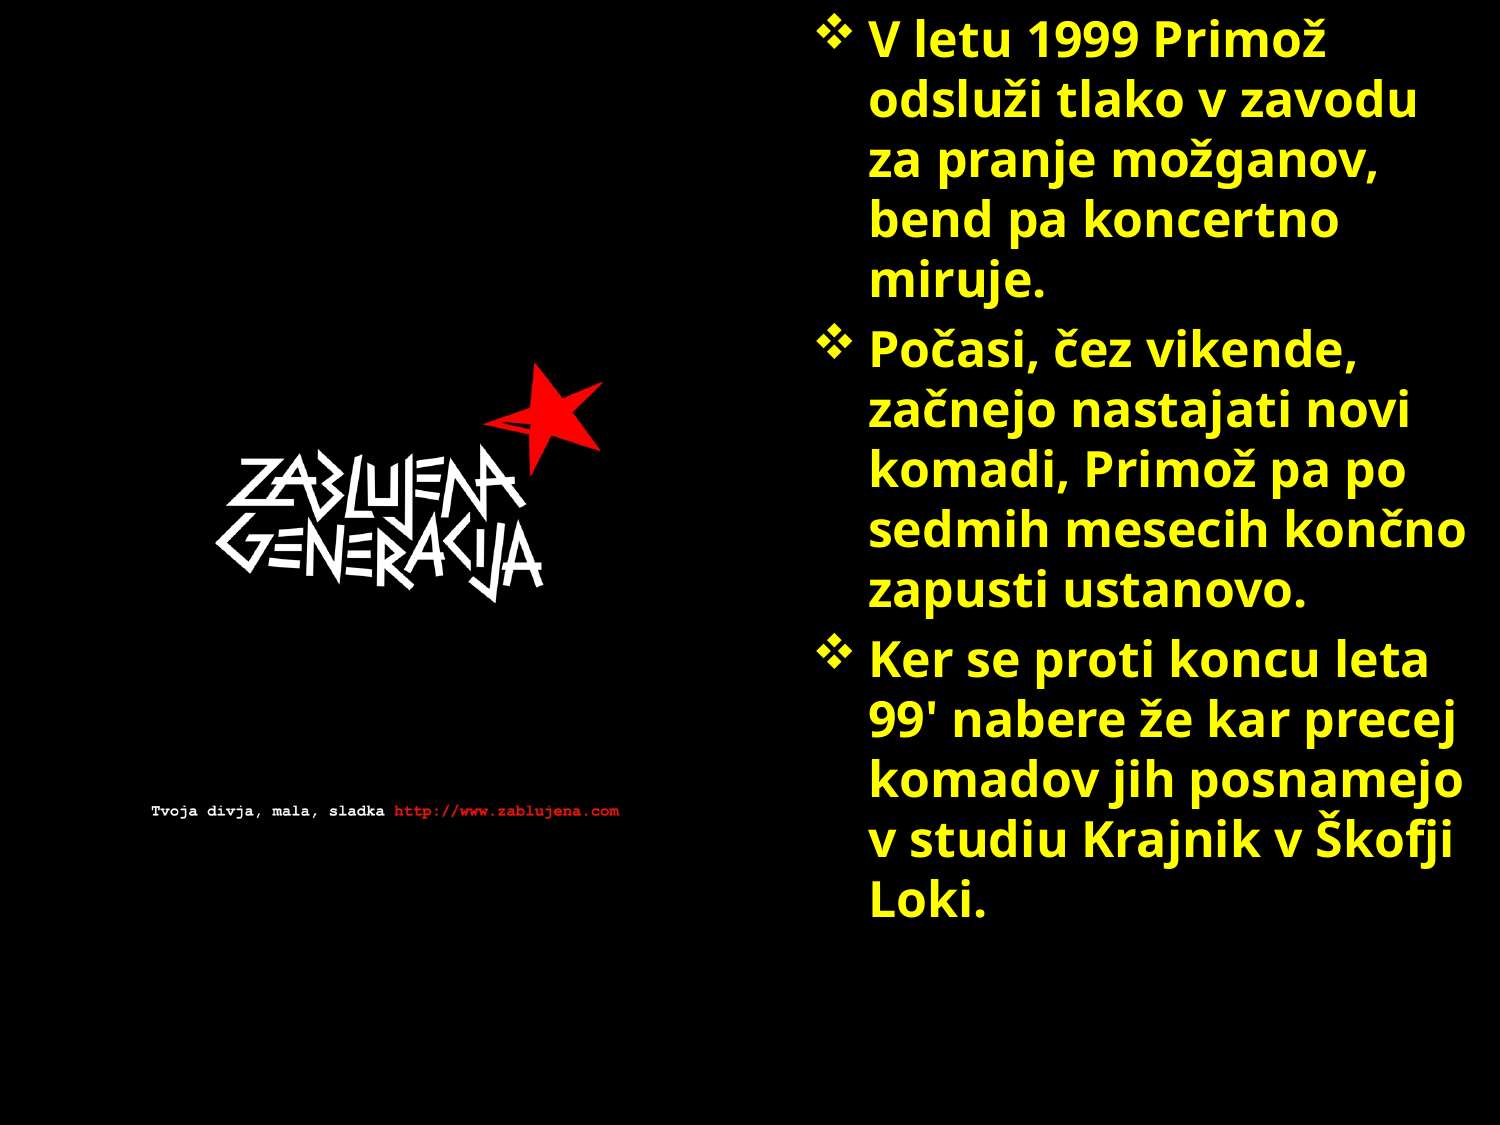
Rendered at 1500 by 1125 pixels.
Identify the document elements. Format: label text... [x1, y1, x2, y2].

list V letu 1999 Primož odsluži tlako v zavodu za pranje možganov, bend pa koncertno miruje. Počasi, čez vikende, začnejo nastajati novi komadi, Primož pa po sedmih mesecih končno zapusti ustanovo. Ker se proti koncu leta 99' nabere že kar precej komadov jih posnamejo v studiu Krajnik v Škofji Loki. [797, 0, 1500, 1125]
picture [0, 207, 798, 845]
